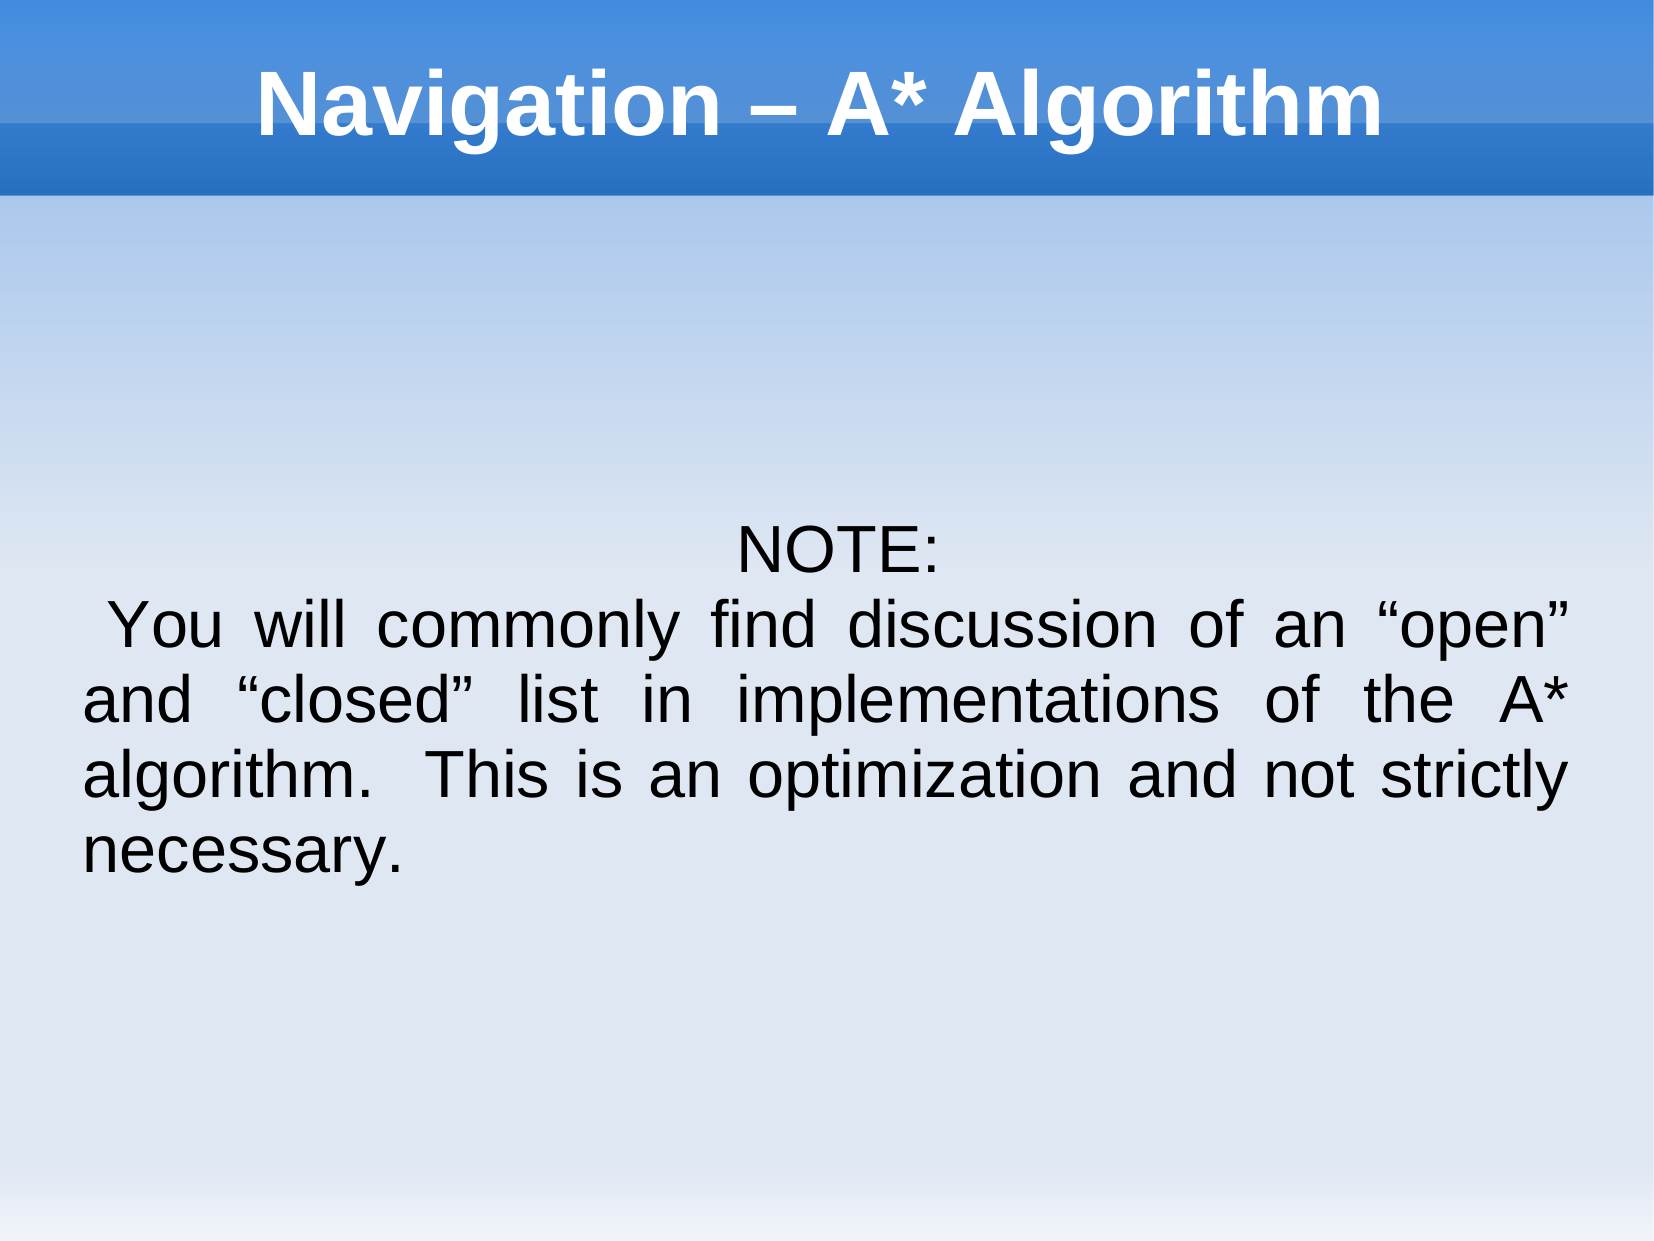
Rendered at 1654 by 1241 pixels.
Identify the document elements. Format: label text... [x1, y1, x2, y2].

picture [0, 0, 1654, 1241]
title Navigation – A* Algorithm [76, 0, 1565, 208]
subtitle NOTE: You will commonly find discussion of an “open” and “closed” list in implementations of the A* algorithm. This is an optimization and not strictly necessary. [82, 290, 1571, 1109]
